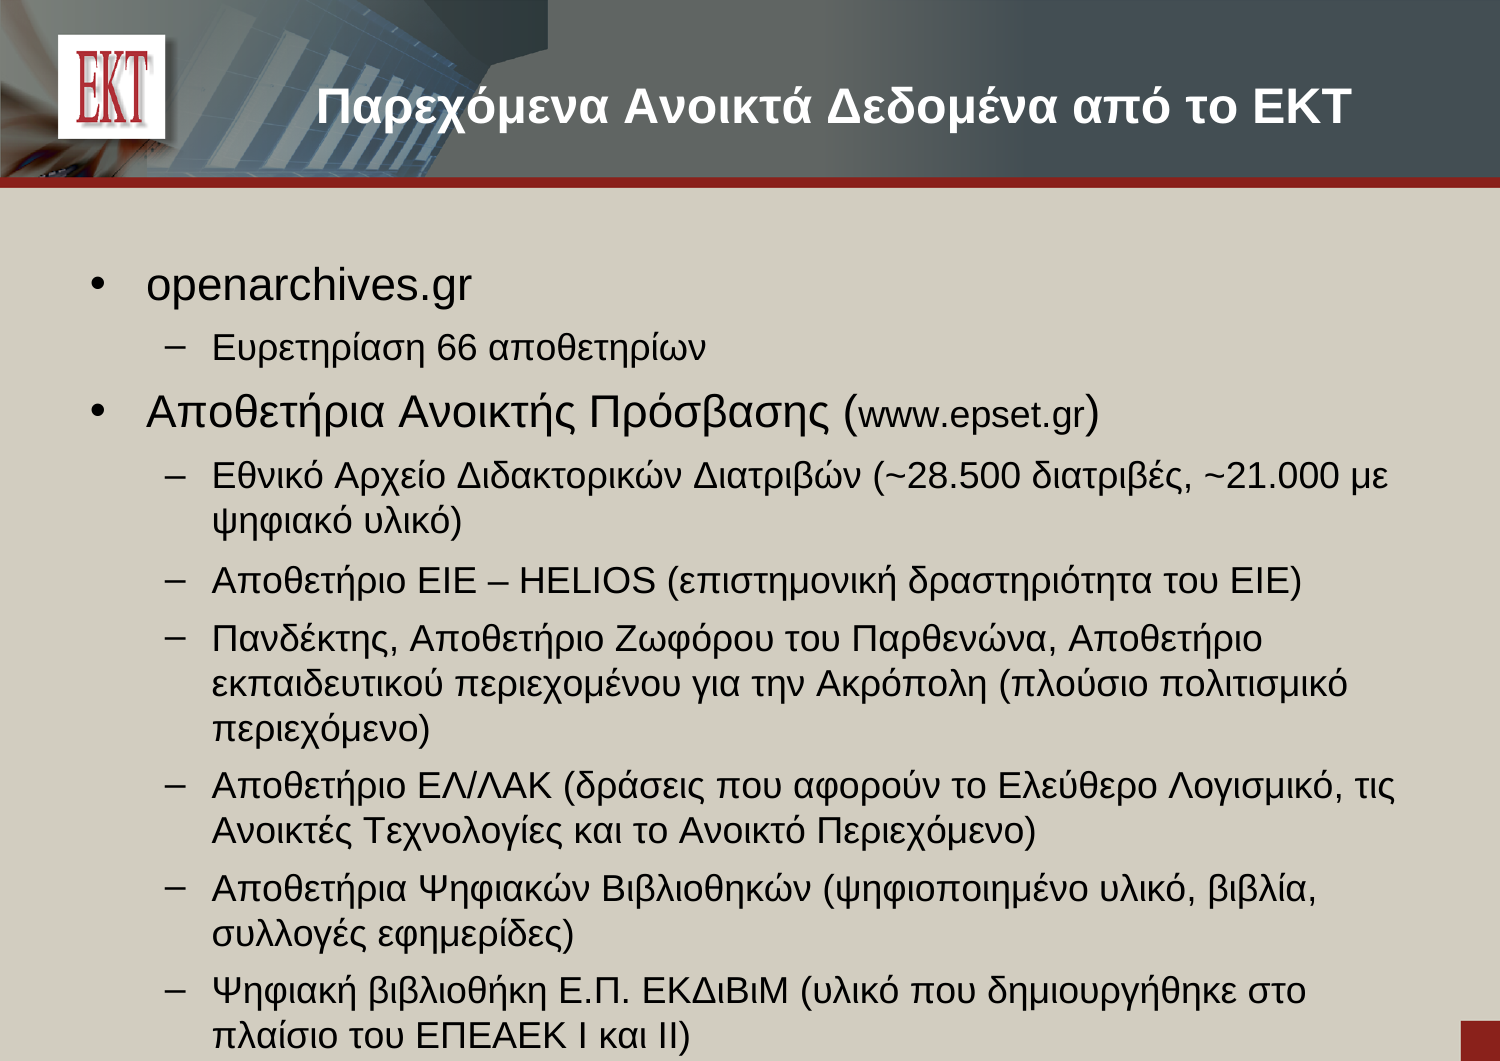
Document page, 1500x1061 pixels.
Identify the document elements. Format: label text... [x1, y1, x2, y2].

title Παρεχόμενα Ανοικτά Δεδομένα από το EKT [301, 42, 1426, 165]
picture [0, 0, 1500, 1061]
list openarchives.gr Ευρετηρίαση 66 αποθετηρίων Αποθετήρια Ανοικτής Πρόσβασης (www.epset.gr) Εθνικό Αρχείο Διδακτορικών Διατριβών (~28.500 διατριβές, ~21.000 με ψηφιακό υλικό) Αποθετήριο ΕΙΕ – HELIOS (επιστημονική δραστηριότητα του ΕΙΕ) Πανδέκτης, Αποθετήριο Ζωφόρου του Παρθενώνα, Αποθετήριο εκπαιδευτικού περιεχομένου για την Ακρόπολη (πλούσιο πολιτισμικό περιεχόμενο) Αποθετήριο ΕΛ/ΛΑΚ (δράσεις που αφορούν το Ελεύθερο Λογισμικό, τις Ανοικτές Τεχνολογίες και το Ανοικτό Περιεχόμενο) Αποθετήρια Ψηφιακών Βιβλιοθηκών (ψηφιοποιημένο υλικό, βιβλία, συλλογές εφημερίδες) Ψηφιακή βιβλιοθήκη Ε.Π. ΕΚΔιΒιΜ (υλικό που δημιουργήθηκε στο πλαίσιο του ΕΠΕΑΕΚ Ι και ΙΙ) [75, 247, 1426, 1061]
